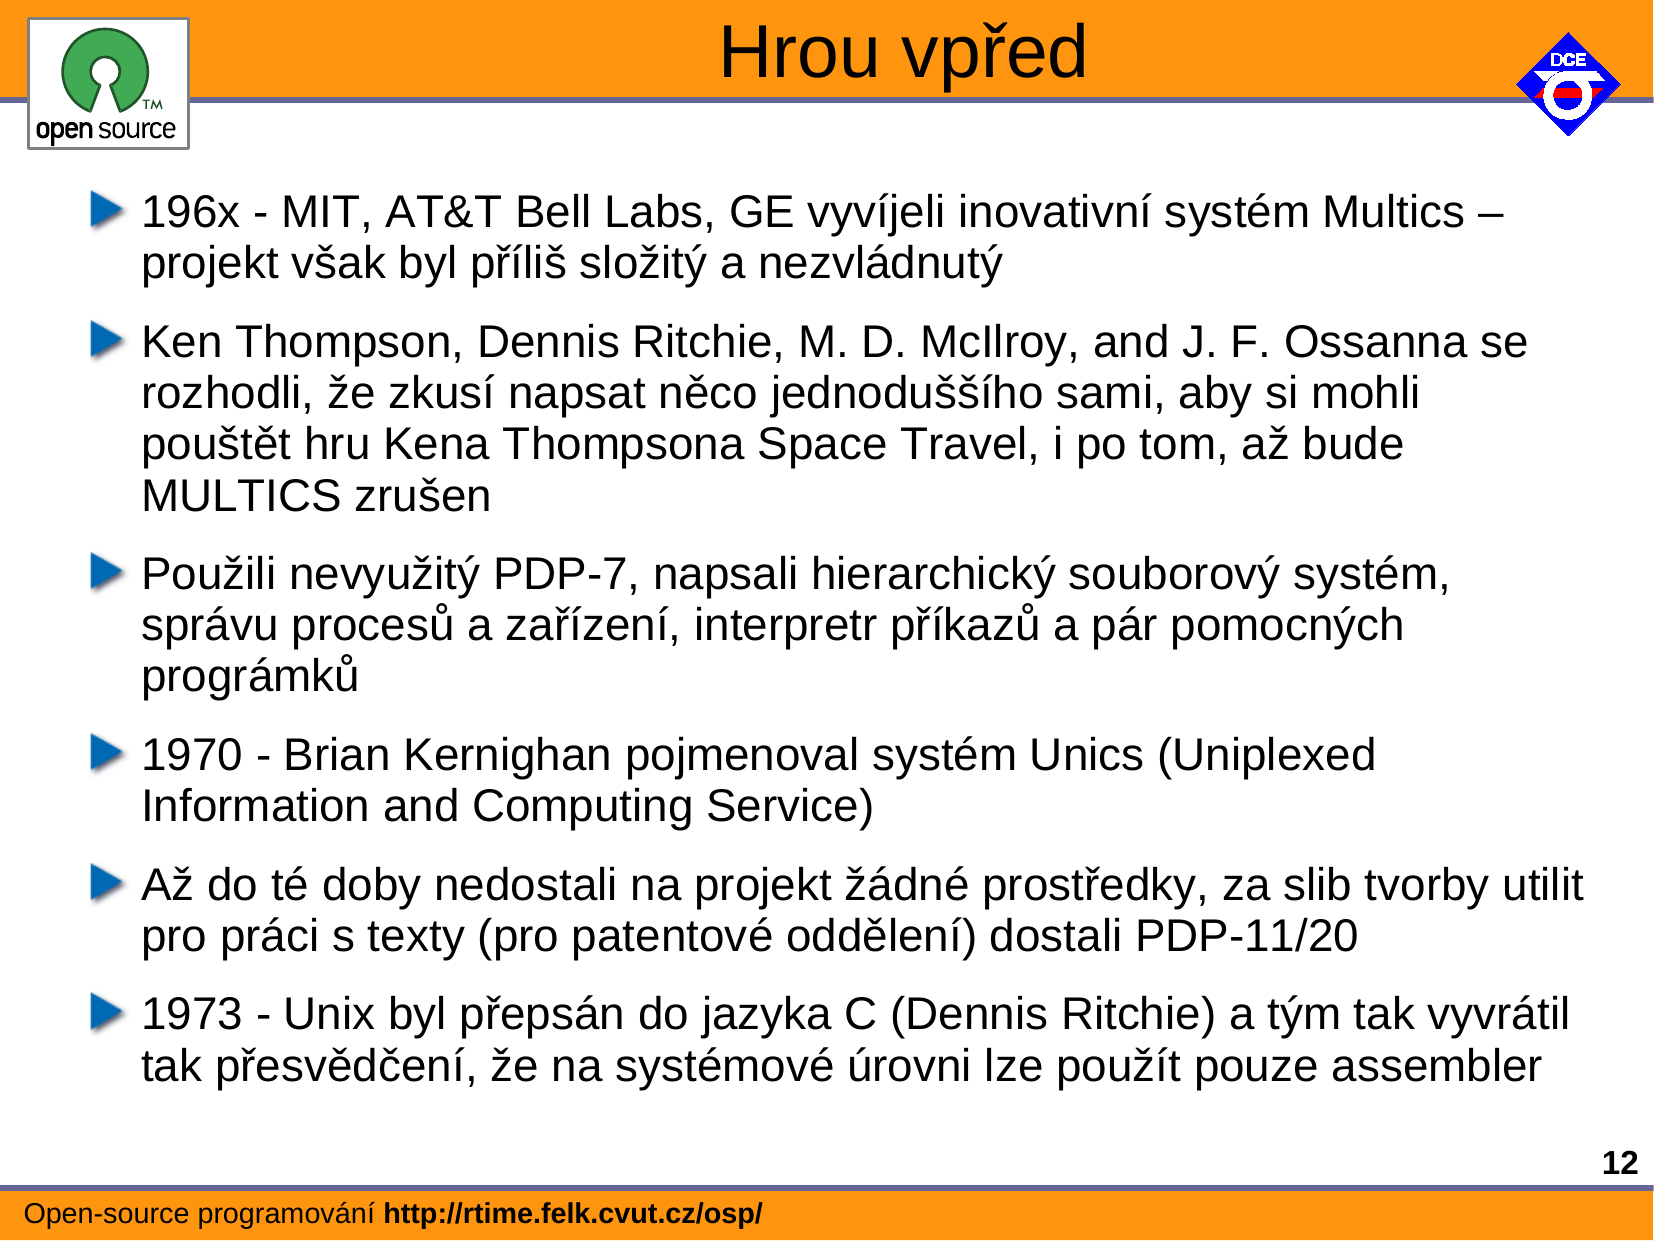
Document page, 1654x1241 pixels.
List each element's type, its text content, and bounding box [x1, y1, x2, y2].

title Hrou vpřed [178, 4, 1631, 98]
list 196x - MIT, AT&T Bell Labs, GE vyvíjeli inovativní systém Multics – projekt však byl příliš složitý a nezvládnutý Ken Thompson, Dennis Ritchie, M. D. McIlroy, and J. F. Ossanna se rozhodli, že zkusí napsat něco jednoduššího sami, aby si mohli pouštět hru Kena Thompsona Space Travel, i po tom, až bude MULTICS zrušen Použili nevyužitý PDP-7, napsali hierarchický souborový systém, správu procesů a zařízení, interpretr příkazů a pár pomocných prográmků 1970 - Brian Kernighan pojmenoval systém Unics (Uniplexed Information and Computing Service) Až do té doby nedostali na projekt žádné prostředky, za slib tvorby utilit pro práci s texty (pro patentové oddělení) dostali PDP-11/20 1973 - Unix byl přepsán do jazyka C (Dennis Ritchie) a tým tak vyvrátil tak přesvědčení, že na systémové úrovni lze použít pouze assembler [70, 185, 1594, 1177]
